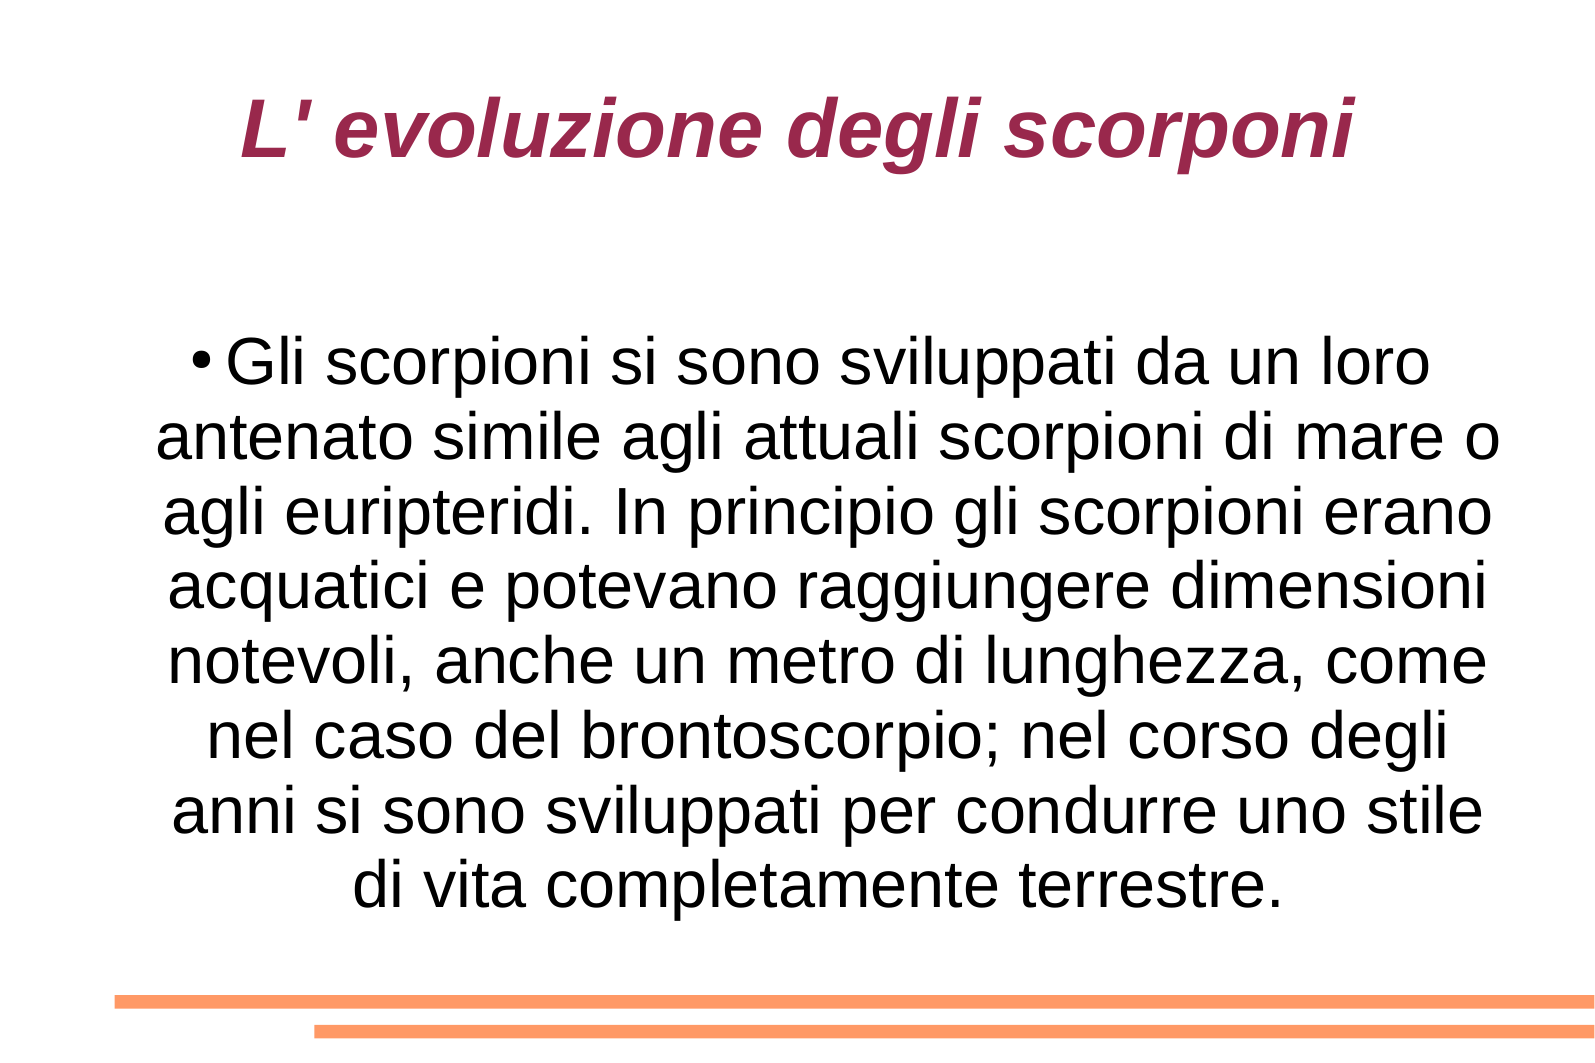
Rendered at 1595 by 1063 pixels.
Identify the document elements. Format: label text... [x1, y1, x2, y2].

title L' evoluzione degli scorponi [117, 39, 1479, 218]
subtitle Gli scorpioni si sono sviluppati da un loro antenato simile agli attuali scorpioni di mare o agli euripteridi. In principio gli scorpioni erano acquatici e potevano raggiungere dimensioni notevoli, anche un metro di lunghezza, come nel caso del brontoscorpio; nel corso degli anni si sono sviluppati per condurre uno stile di vita completamente terrestre. [117, 276, 1505, 971]
